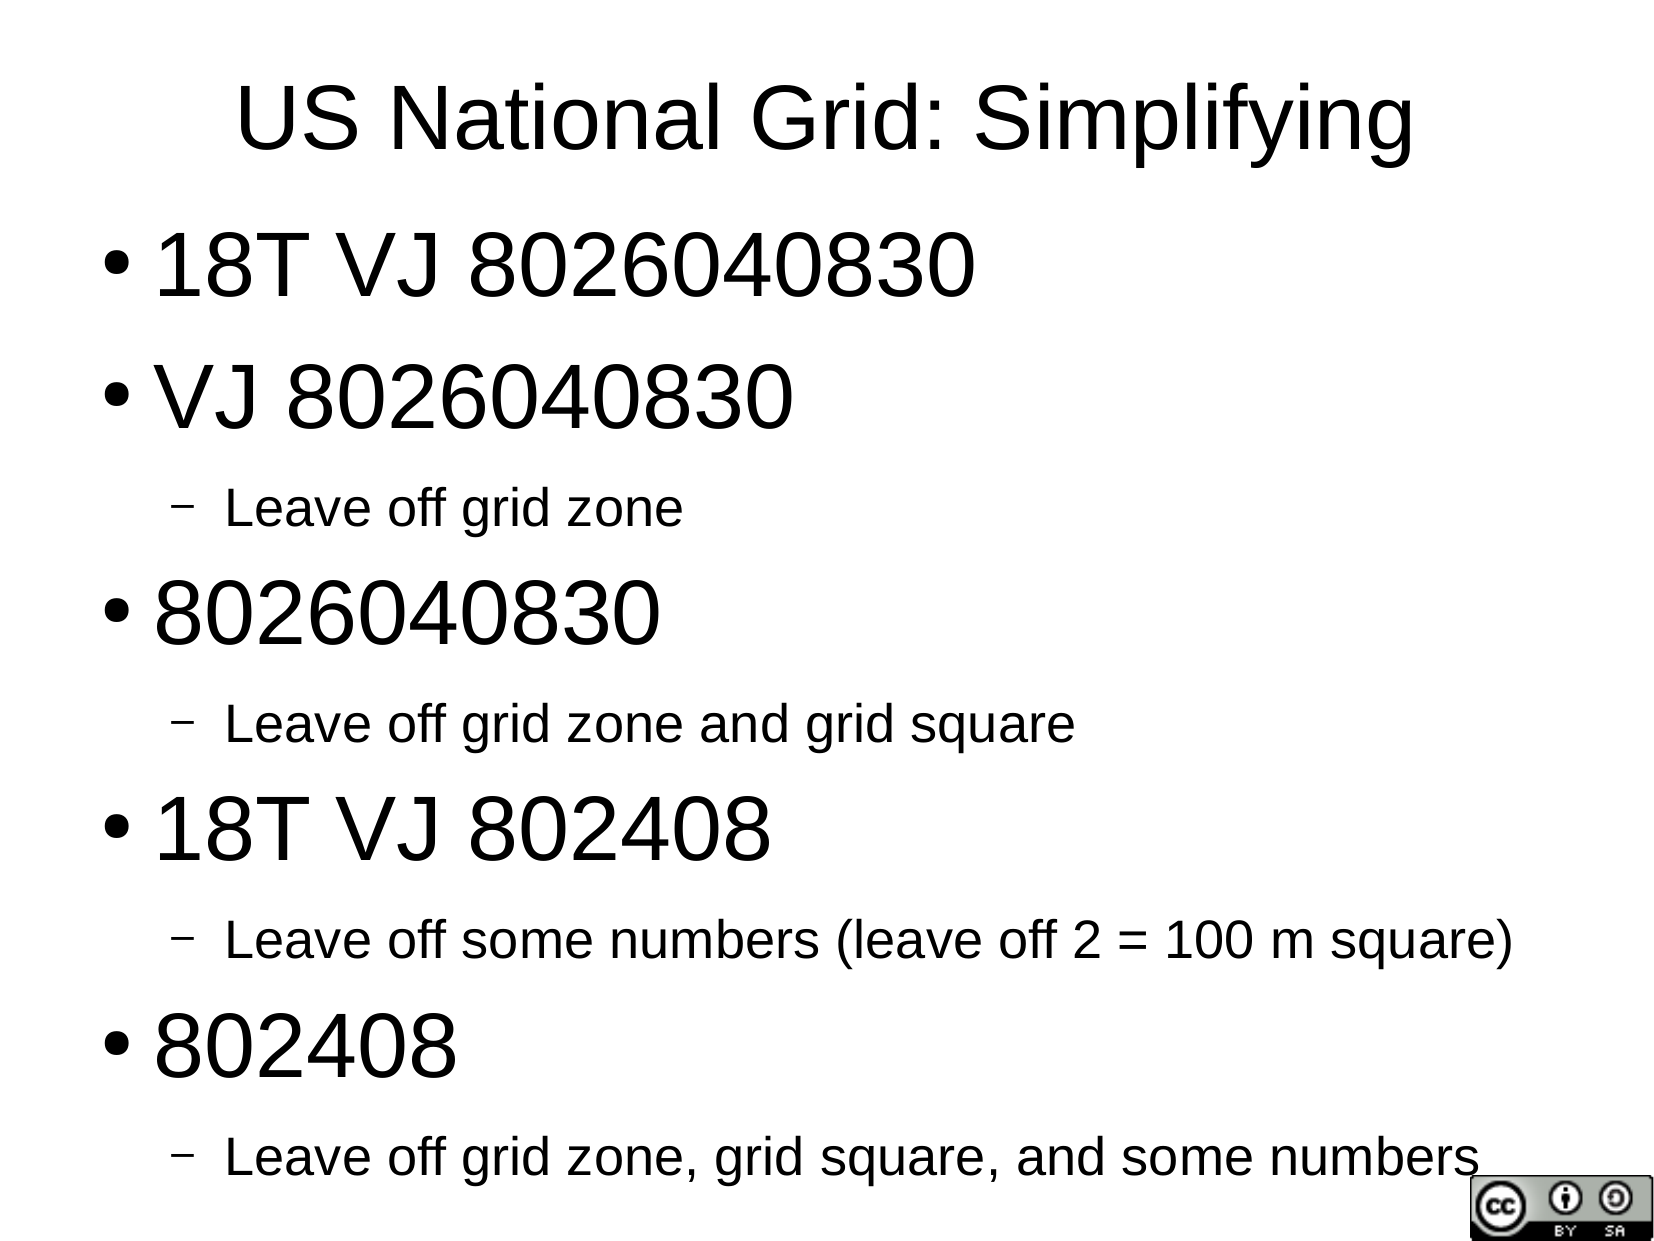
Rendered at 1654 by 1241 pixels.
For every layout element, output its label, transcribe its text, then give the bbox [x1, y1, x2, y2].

title US National Grid: Simplifying [82, 13, 1571, 213]
picture [1470, 1175, 1654, 1241]
list 18T VJ 8026040830 VJ 8026040830 Leave off grid zone 8026040830 Leave off grid zone and grid square 18T VJ 802408 Leave off some numbers (leave off 2 = 100 m square) 802408 Leave off grid zone, grid square, and some numbers [82, 213, 1571, 1187]
